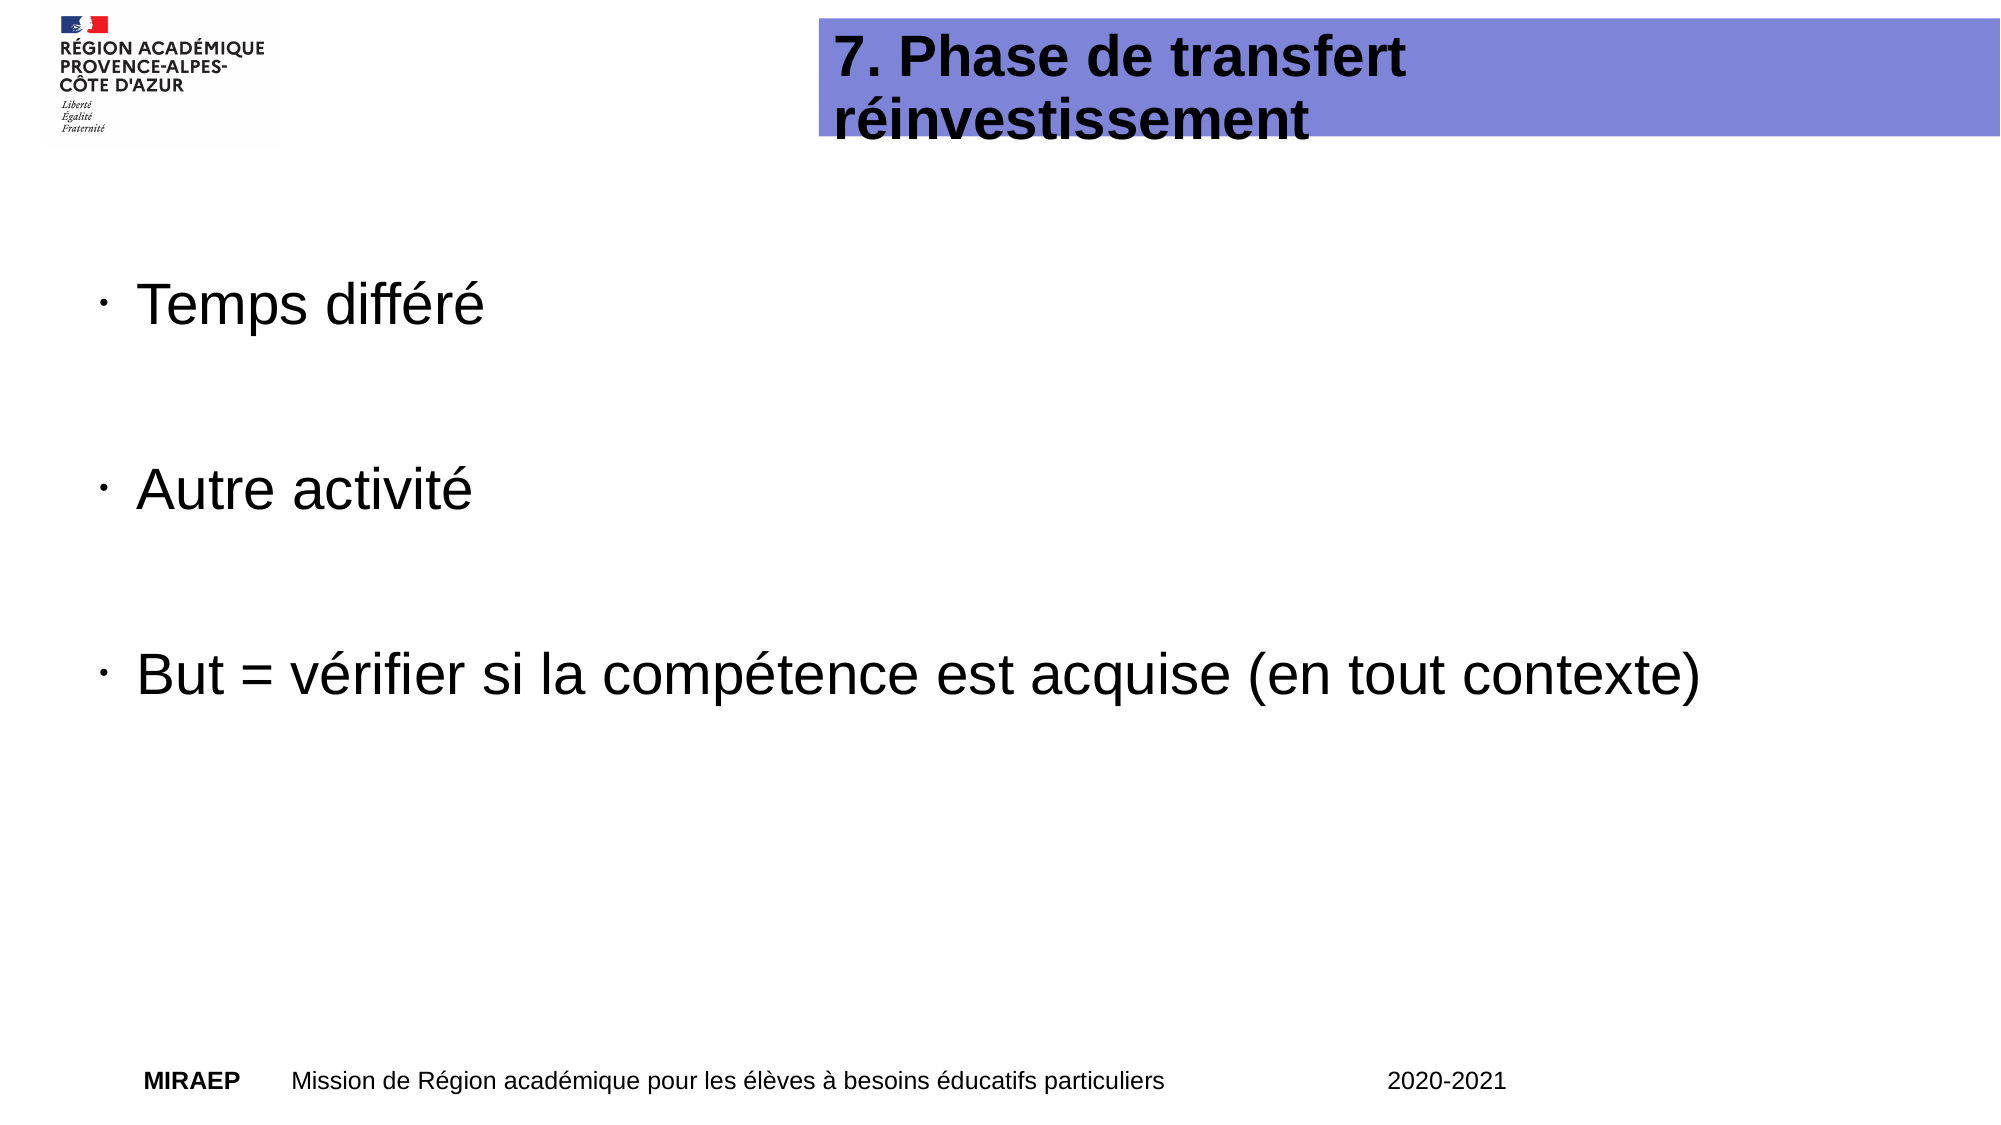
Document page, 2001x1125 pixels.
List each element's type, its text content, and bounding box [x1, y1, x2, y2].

picture [44, 0, 281, 149]
title 7. Phase de transfert réinvestissement [818, 18, 2000, 137]
list Temps différé Autre activité But = vérifier si la compétence est acquise (en tout contexte) [84, 267, 1916, 858]
